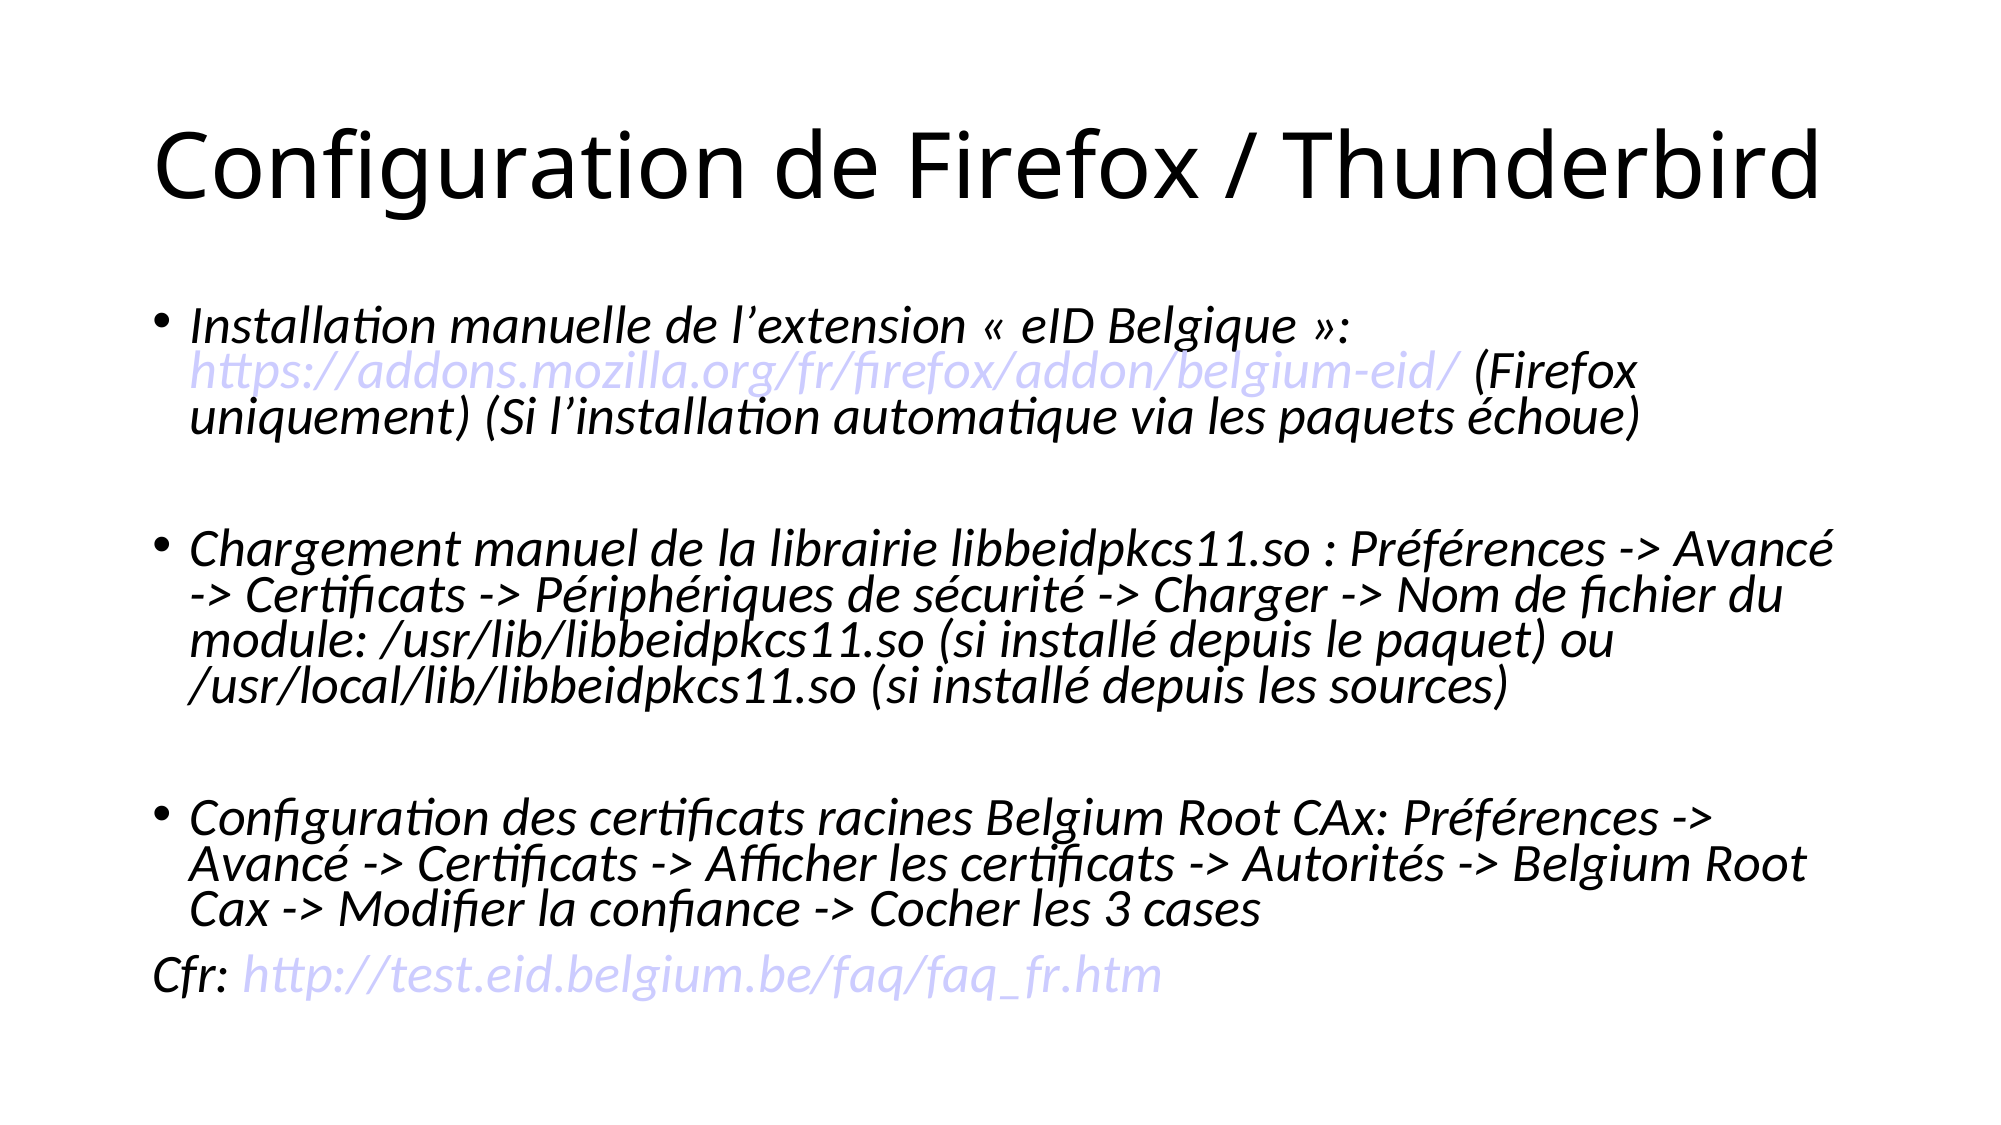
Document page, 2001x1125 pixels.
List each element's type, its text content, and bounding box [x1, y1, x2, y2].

text_box Installation manuelle de l’extension « eID Belgique »: https://addons.mozilla.org/fr/firefox/addon/belgium-eid/ (Firefox uniquement) (Si l’installation automatique via les paquets échoue) Chargement manuel de la librairie libbeidpkcs11.so : Préférences -> Avancé -> Certificats -> Périphériques de sécurité -> Charger -> Nom de fichier du module: /usr/lib/libbeidpkcs11.so (si installé depuis le paquet) ou /usr/local/lib/libbeidpkcs11.so (si installé depuis les sources) Configuration des certificats racines Belgium Root CAx: Préférences -> Avancé -> Certificats -> Afficher les certificats -> Autorités -> Belgium Root Cax -> Modifier la confiance -> Cocher les 3 cases Cfr: http://test.eid.belgium.be/faq/faq_fr.htm [137, 299, 1863, 1014]
text_box Configuration de Firefox / Thunderbird [137, 59, 1863, 278]
